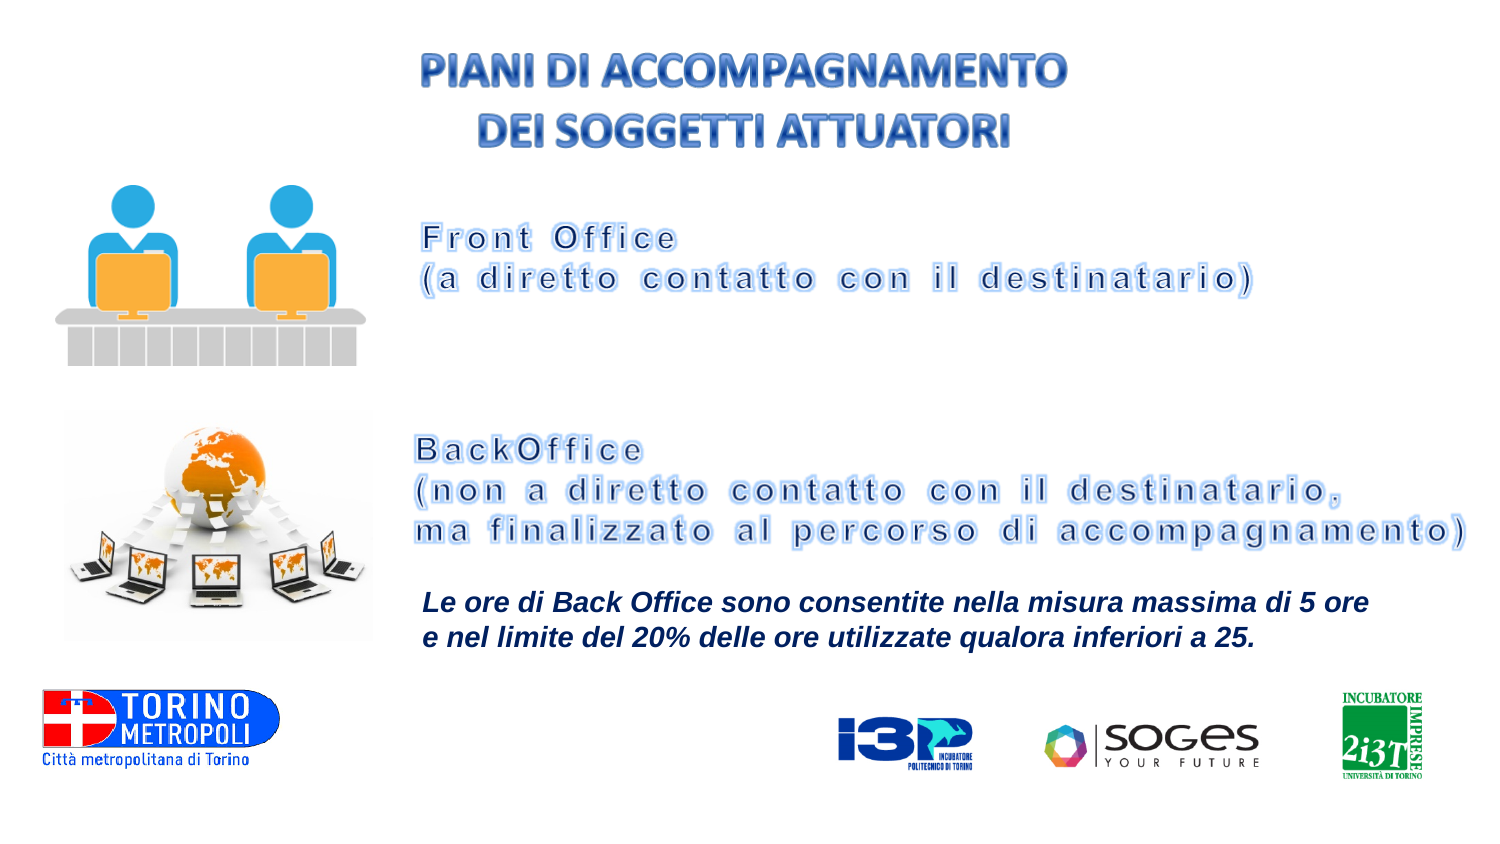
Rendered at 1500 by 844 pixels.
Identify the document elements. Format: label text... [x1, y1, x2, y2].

text_box Le ore di Back Office sono consentite nella misura massima di 5 ore e nel limite del 20% delle ore utilizzate qualora inferiori a 25. [407, 575, 1392, 751]
picture [53, 185, 368, 366]
picture [29, 669, 298, 789]
picture [390, 413, 1500, 605]
picture [1305, 669, 1464, 814]
picture [205, 23, 1284, 170]
picture [64, 410, 373, 641]
picture [809, 751, 1002, 809]
picture [1021, 751, 1283, 811]
picture [396, 202, 1287, 347]
